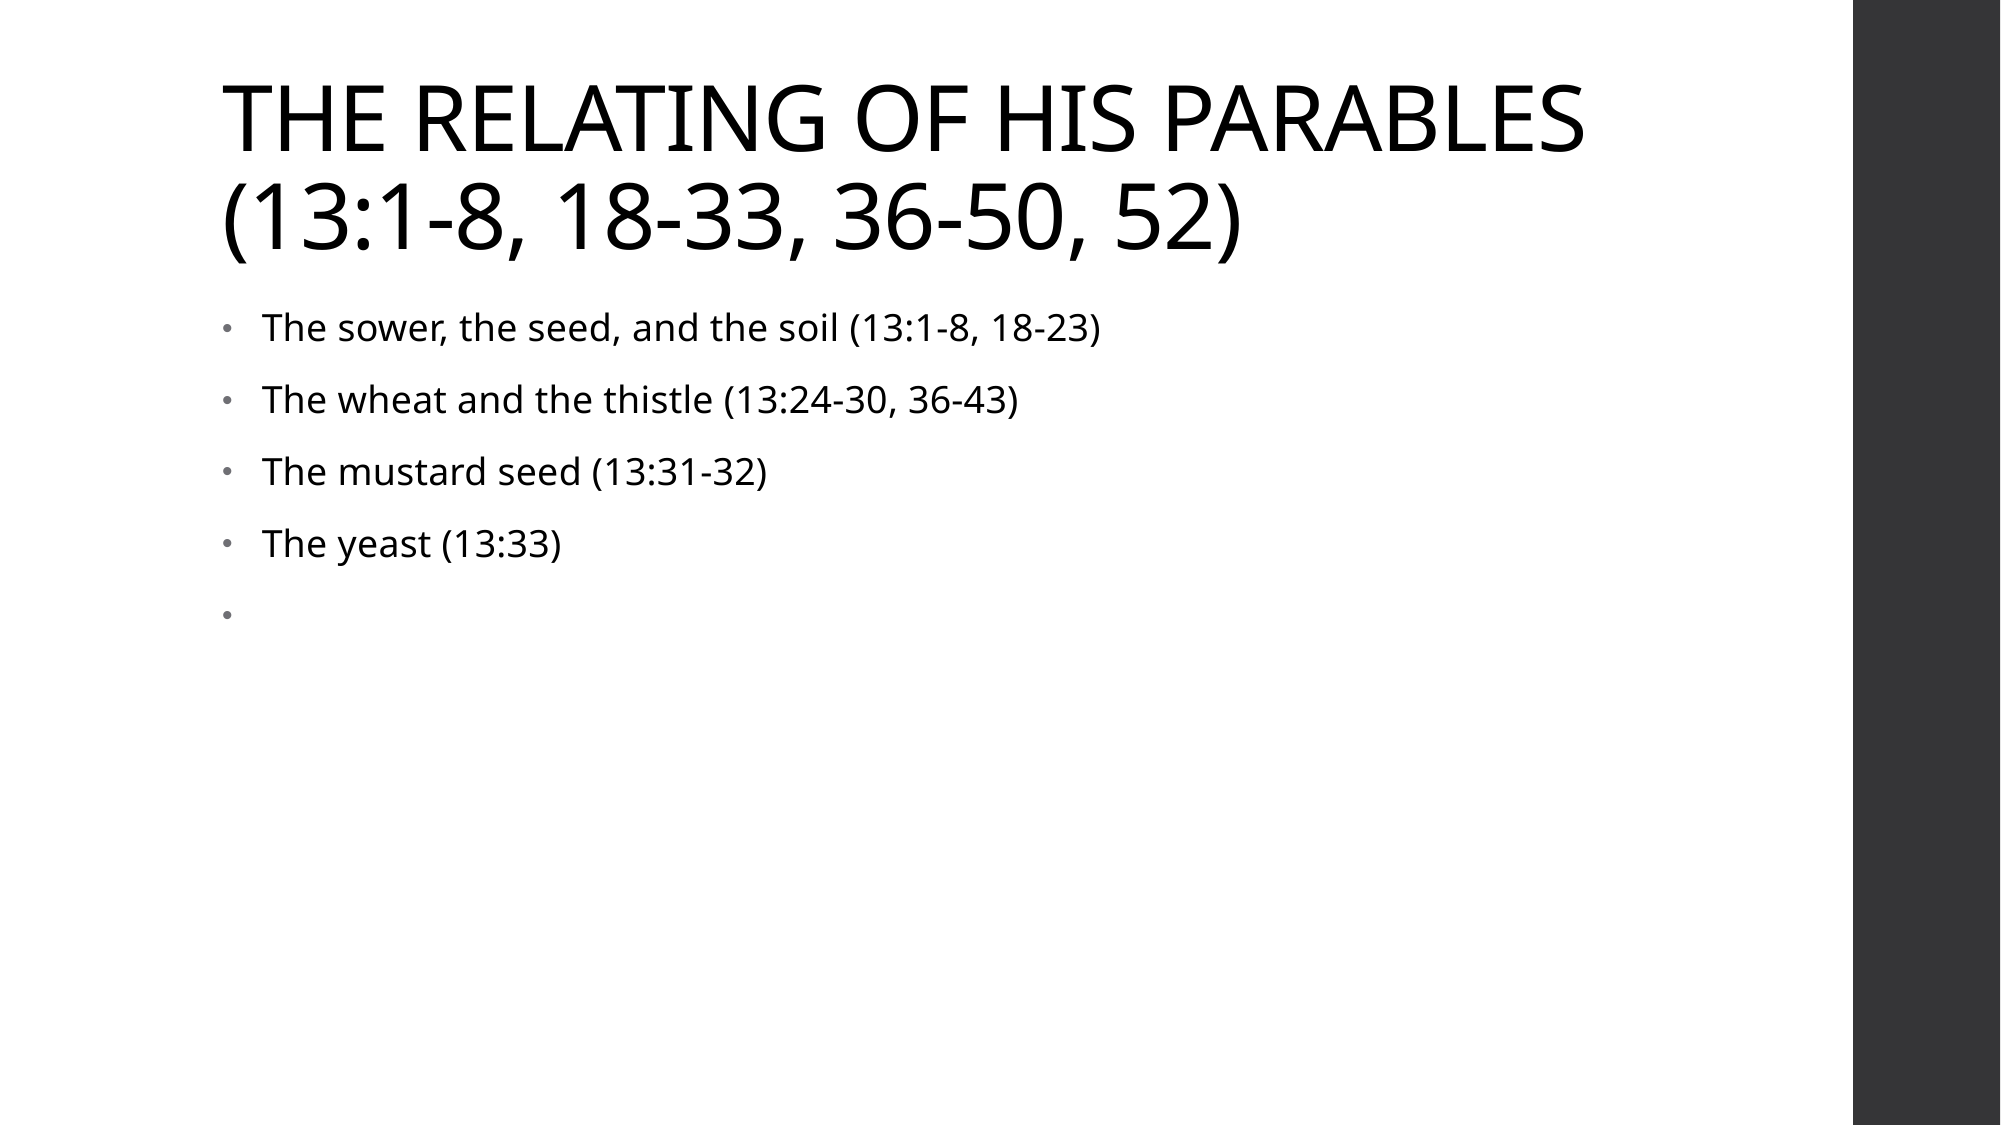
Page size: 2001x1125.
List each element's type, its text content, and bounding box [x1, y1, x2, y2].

list The sower, the seed, and the soil (13:1-8, 18-23) The wheat and the thistle (13:24-30, 36-43) The mustard seed (13:31-32) The yeast (13:33) [206, 299, 1617, 1014]
title THE RELATING OF HIS PARABLES (13:1-8, 18-33, 36-50, 52) [206, 60, 1797, 278]
